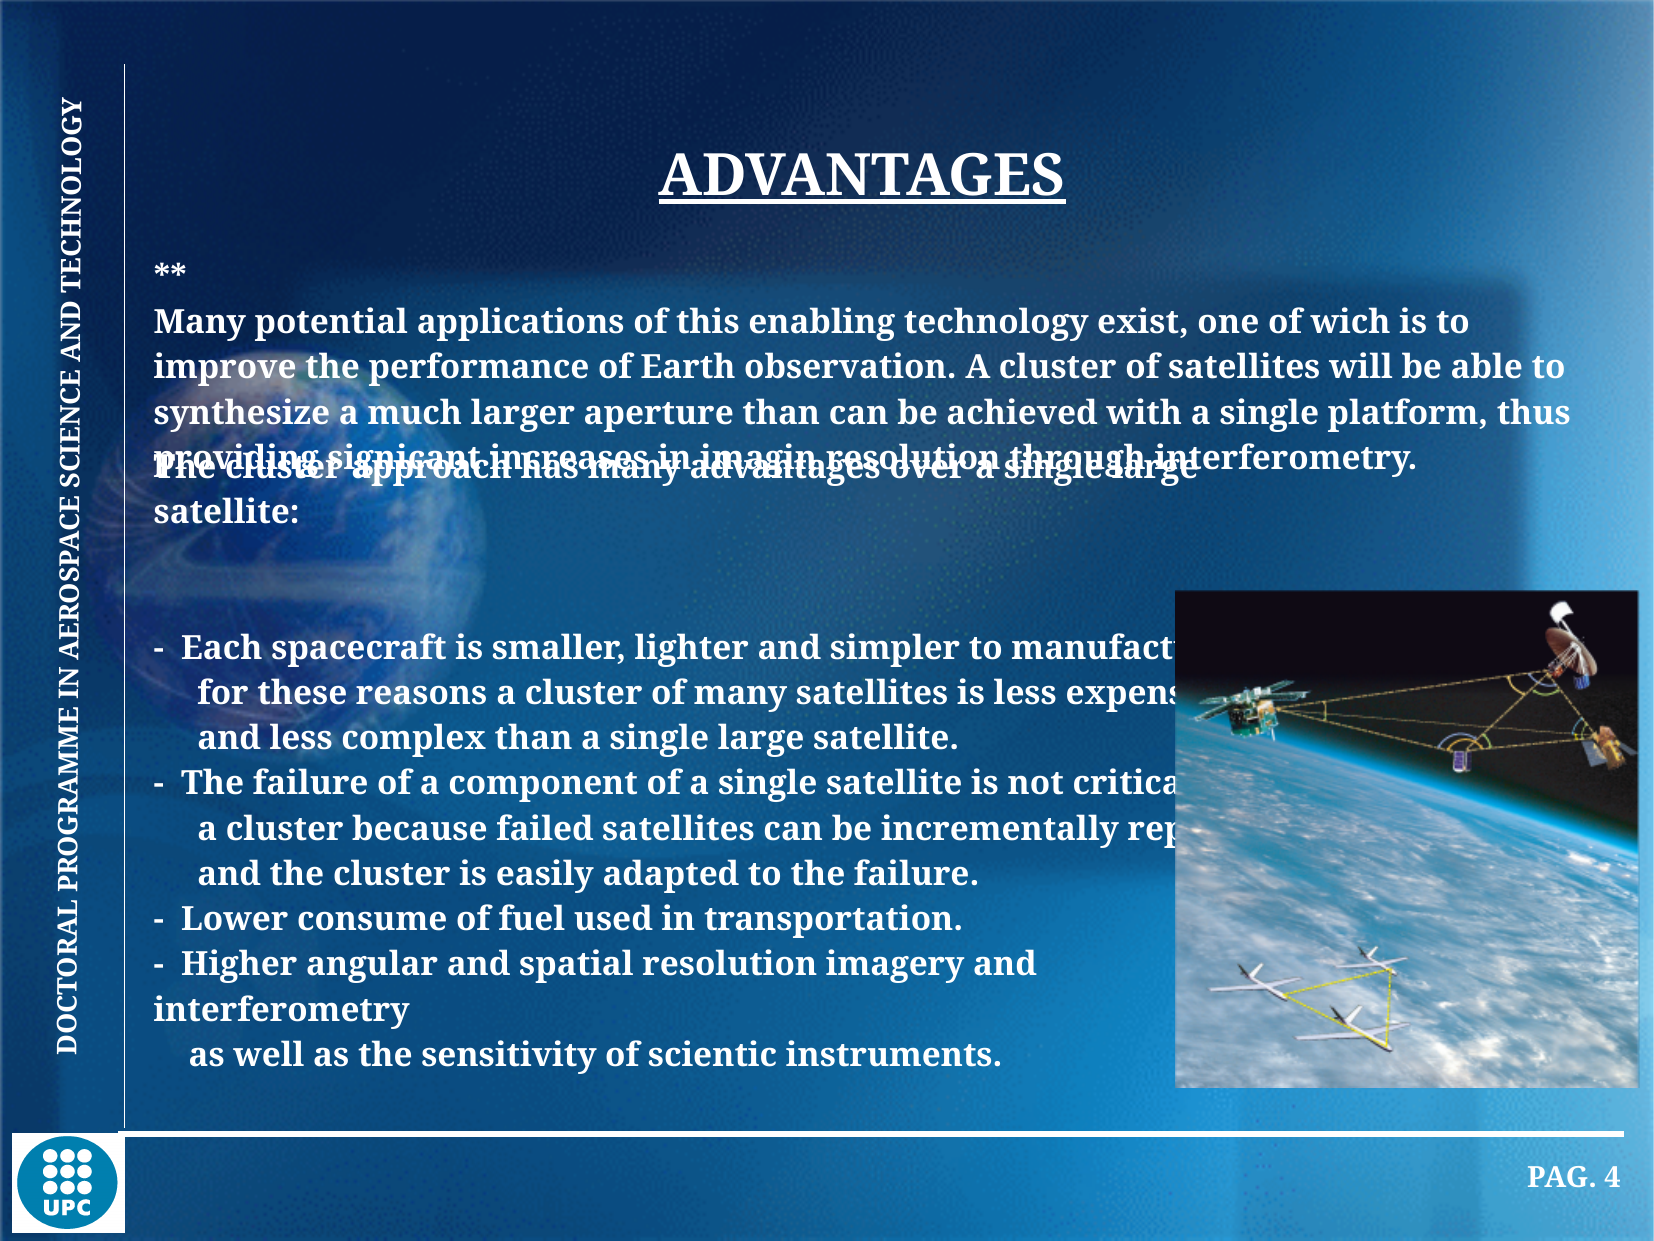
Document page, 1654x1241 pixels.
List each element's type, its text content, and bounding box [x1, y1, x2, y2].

picture [0, 0, 1654, 1241]
title PAG. 4 [1505, 1116, 1642, 1237]
text_box The cluster approach has many advantages over a single large satellite: - Each spacecraft is smaller, lighter and simpler to manufacture; for these reasons a cluster of many satellites is less expensive and less complex than a single large satellite. - The failure of a component of a single satellite is not critical in a cluster because failed satellites can be incrementally replaced and the cluster is easily adapted to the failure. - Lower consume of fuel used in transportation. - Higher angular and spatial resolution imagery and interferometry as well as the sensitivity of scientic instruments. [153, 537, 1294, 1021]
subtitle ** Many potential applications of this enabling technology exist, one of wich is to improve the performance of Earth observation. A cluster of satellites will be able to synthesize a much larger aperture than can be achieved with a single platform, thus providing signicant increases in imagin resolution through interferometry. [153, 230, 1601, 502]
title DOCTORAL PROGRAMME IN AEROSPACE SCIENCE AND TECHNOLOGY [8, 88, 124, 1064]
title ADVANTAGES [431, 112, 1294, 230]
